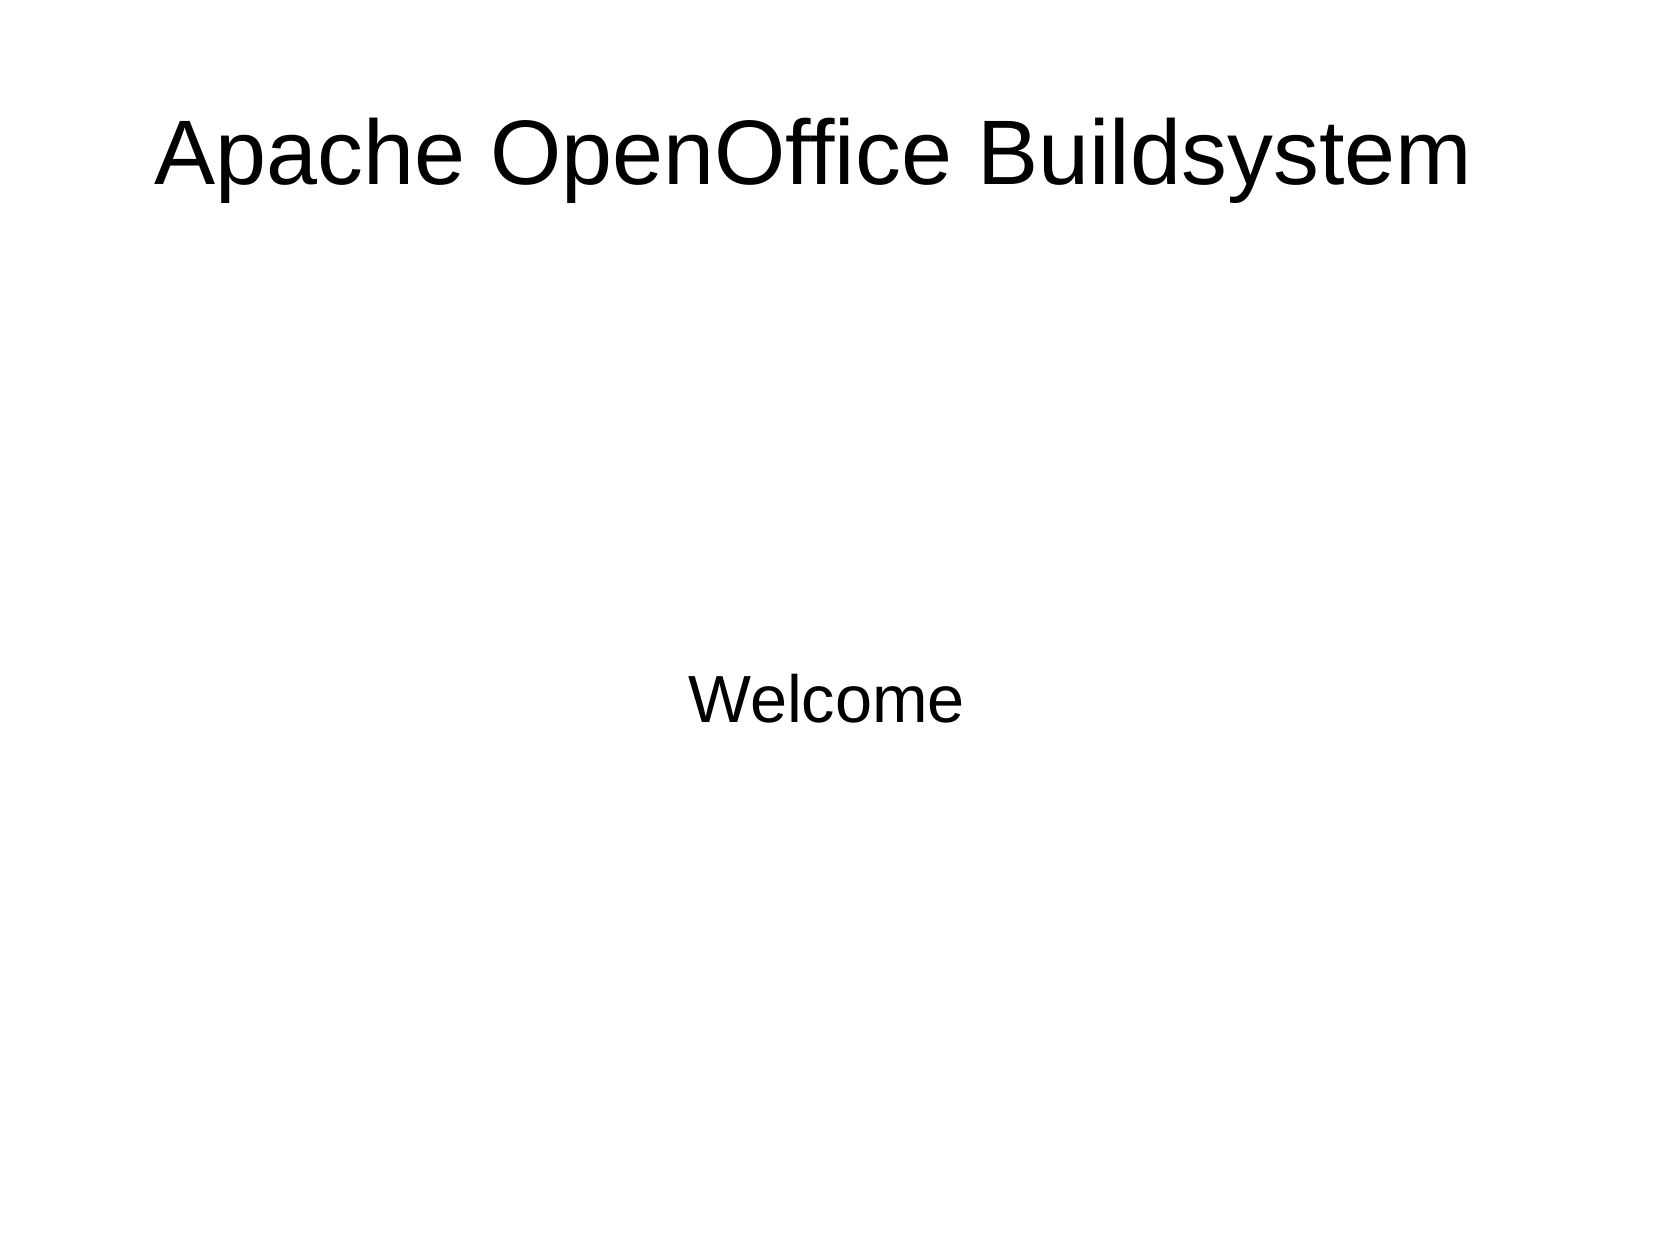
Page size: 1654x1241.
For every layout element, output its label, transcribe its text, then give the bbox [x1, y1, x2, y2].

subtitle Welcome [82, 290, 1571, 1109]
title Apache OpenOffice Buildsystem [82, 49, 1571, 257]
